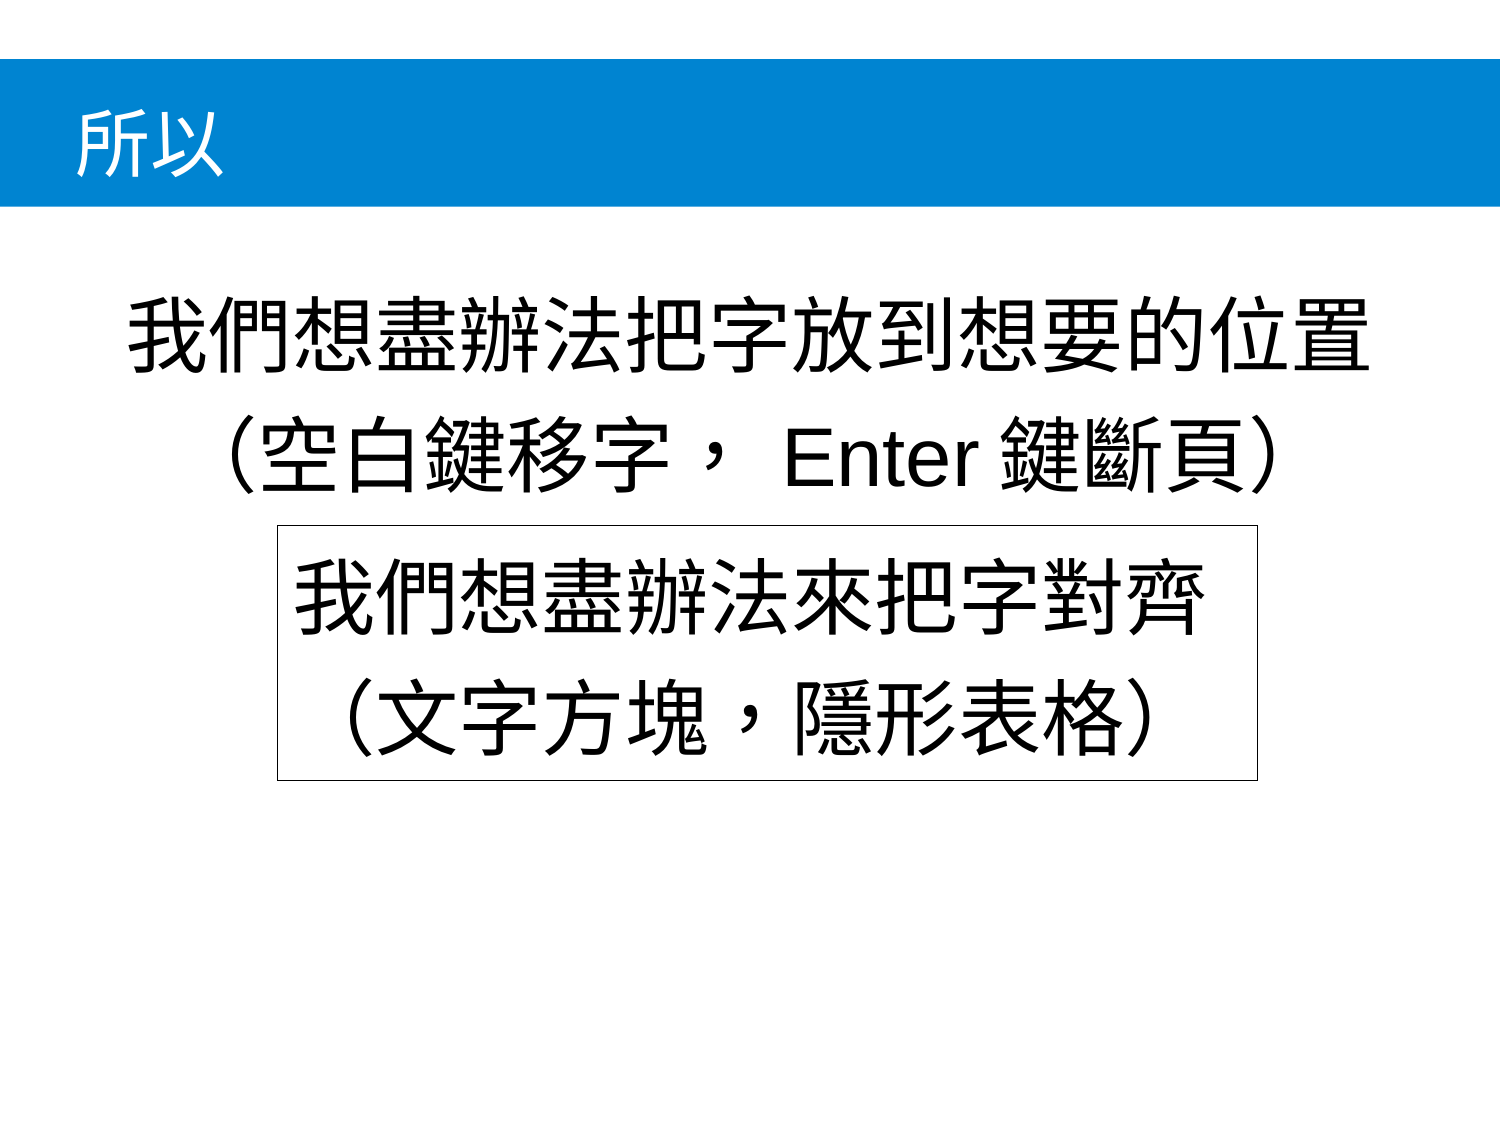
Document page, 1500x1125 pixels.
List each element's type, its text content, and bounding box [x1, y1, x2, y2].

title 所以 [75, 44, 1425, 233]
subtitle 我們想盡辦法把字放到想要的位置 （空白鍵移字，Enter鍵斷頁） [75, 269, 1425, 923]
text_box 我們想盡辦法來把字對齊 （文字方塊，隱形表格） [277, 525, 1258, 735]
